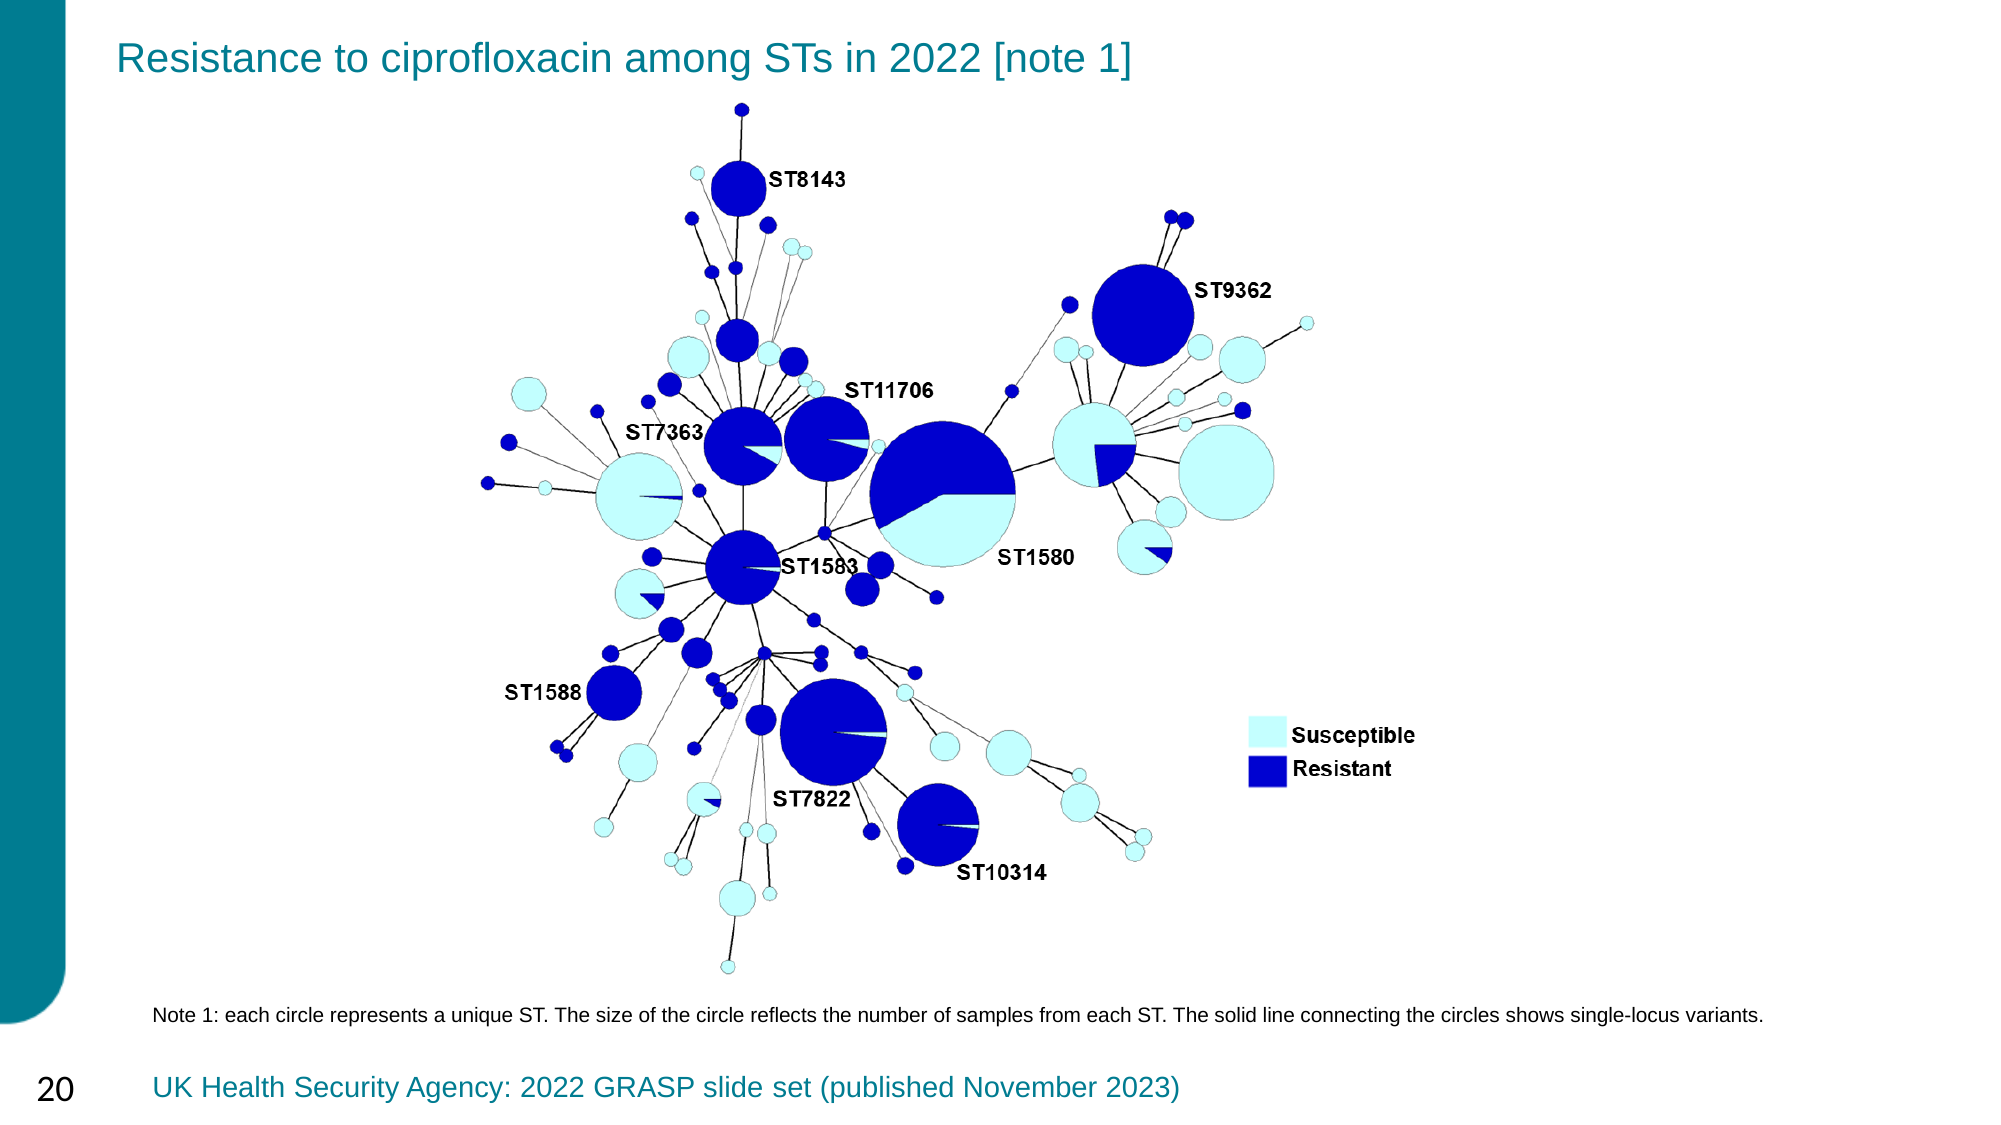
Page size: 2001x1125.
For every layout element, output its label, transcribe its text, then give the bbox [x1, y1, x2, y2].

picture [469, 91, 1430, 986]
title Resistance to ciprofloxacin among STs in 2022 [note 1] [101, 29, 1926, 189]
list Note 1: each circle represents a unique ST. The size of the circle reflects the number of samples from each ST. The solid line connecting the circles shows single-locus variants. [137, 993, 1963, 1039]
text_box UK Health Security Agency: 2022 GRASP slide set (published November 2023) [137, 1056, 1780, 1116]
text_box [21, 1056, 120, 1117]
